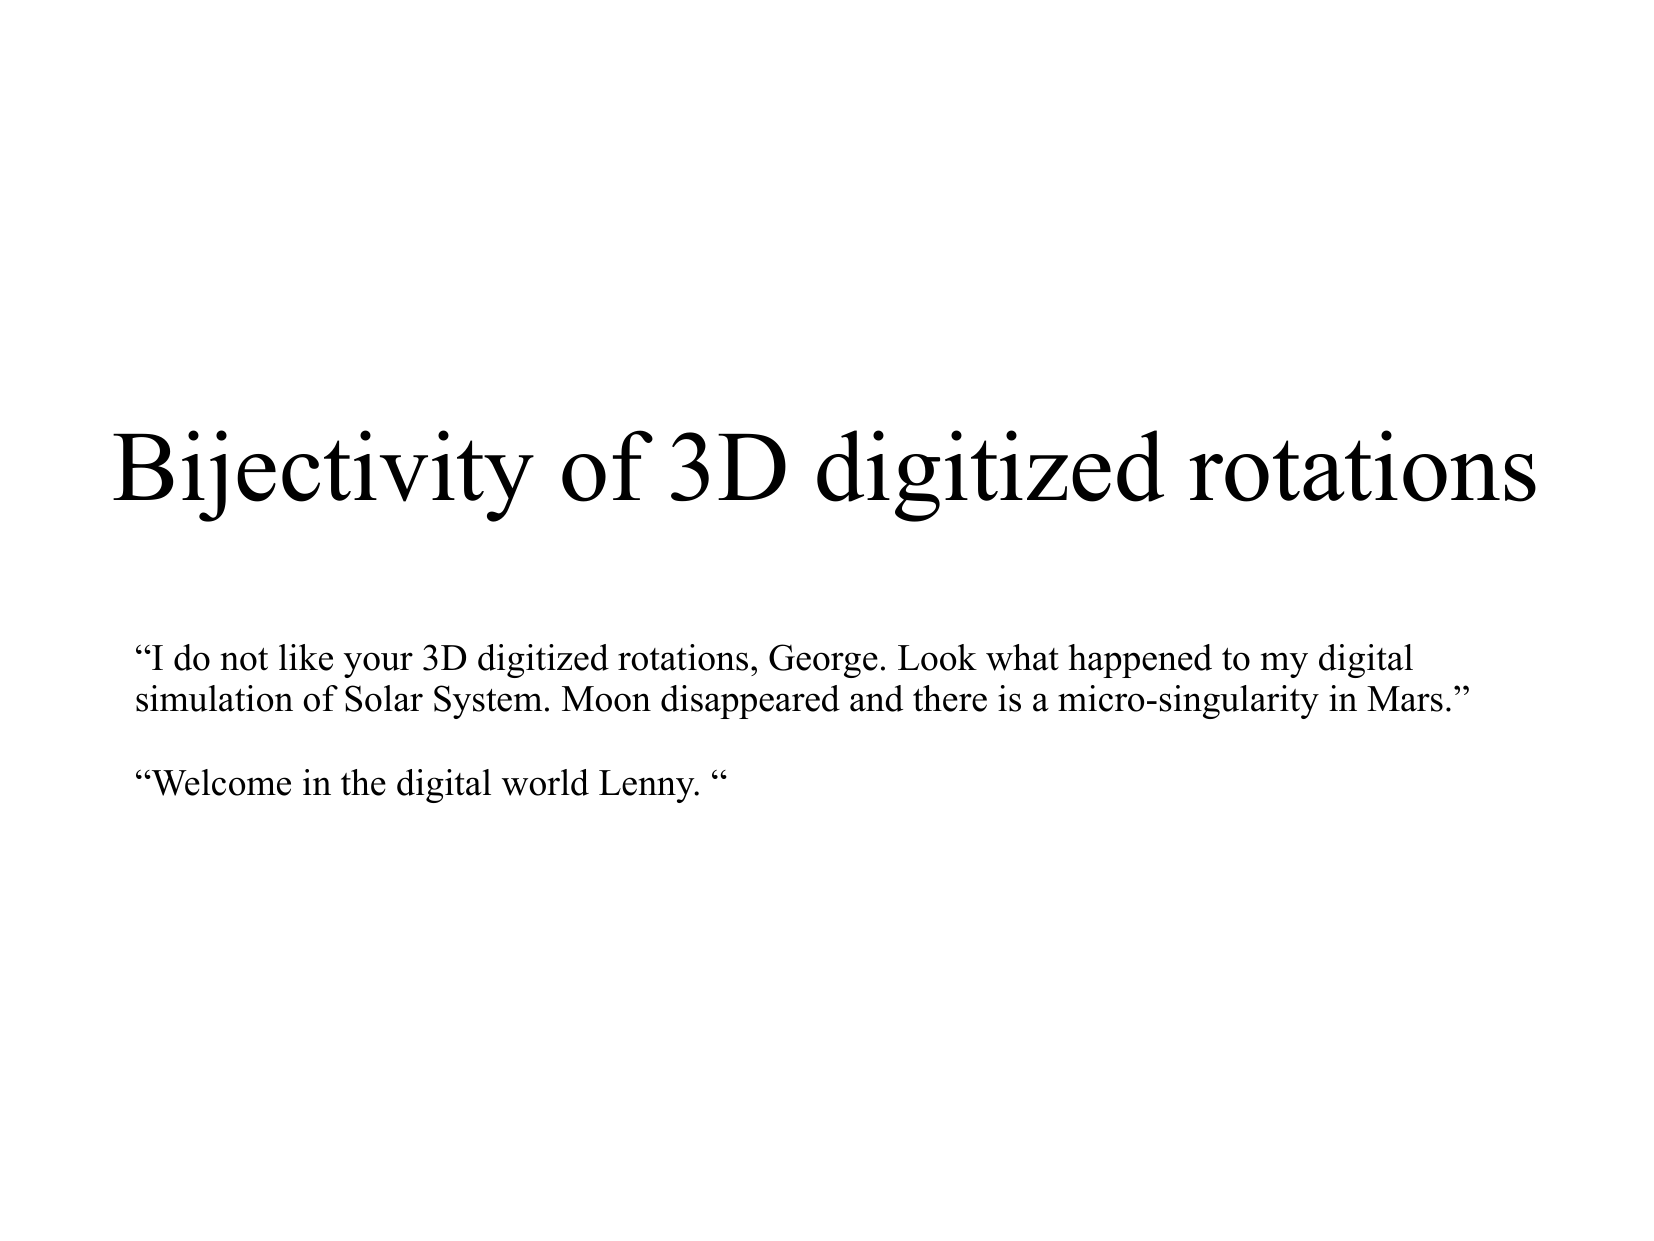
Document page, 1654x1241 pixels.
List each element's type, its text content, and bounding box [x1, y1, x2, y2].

subtitle Bijectivity of 3D digitized rotations [82, 106, 1571, 827]
text_box “I do not like your 3D digitized rotations, George. Look what happened to my digital simulation of Solar System. Moon disappeared and there is a micro-singularity in Mars.” “Welcome in the digital world Lenny. “ [120, 629, 1561, 811]
